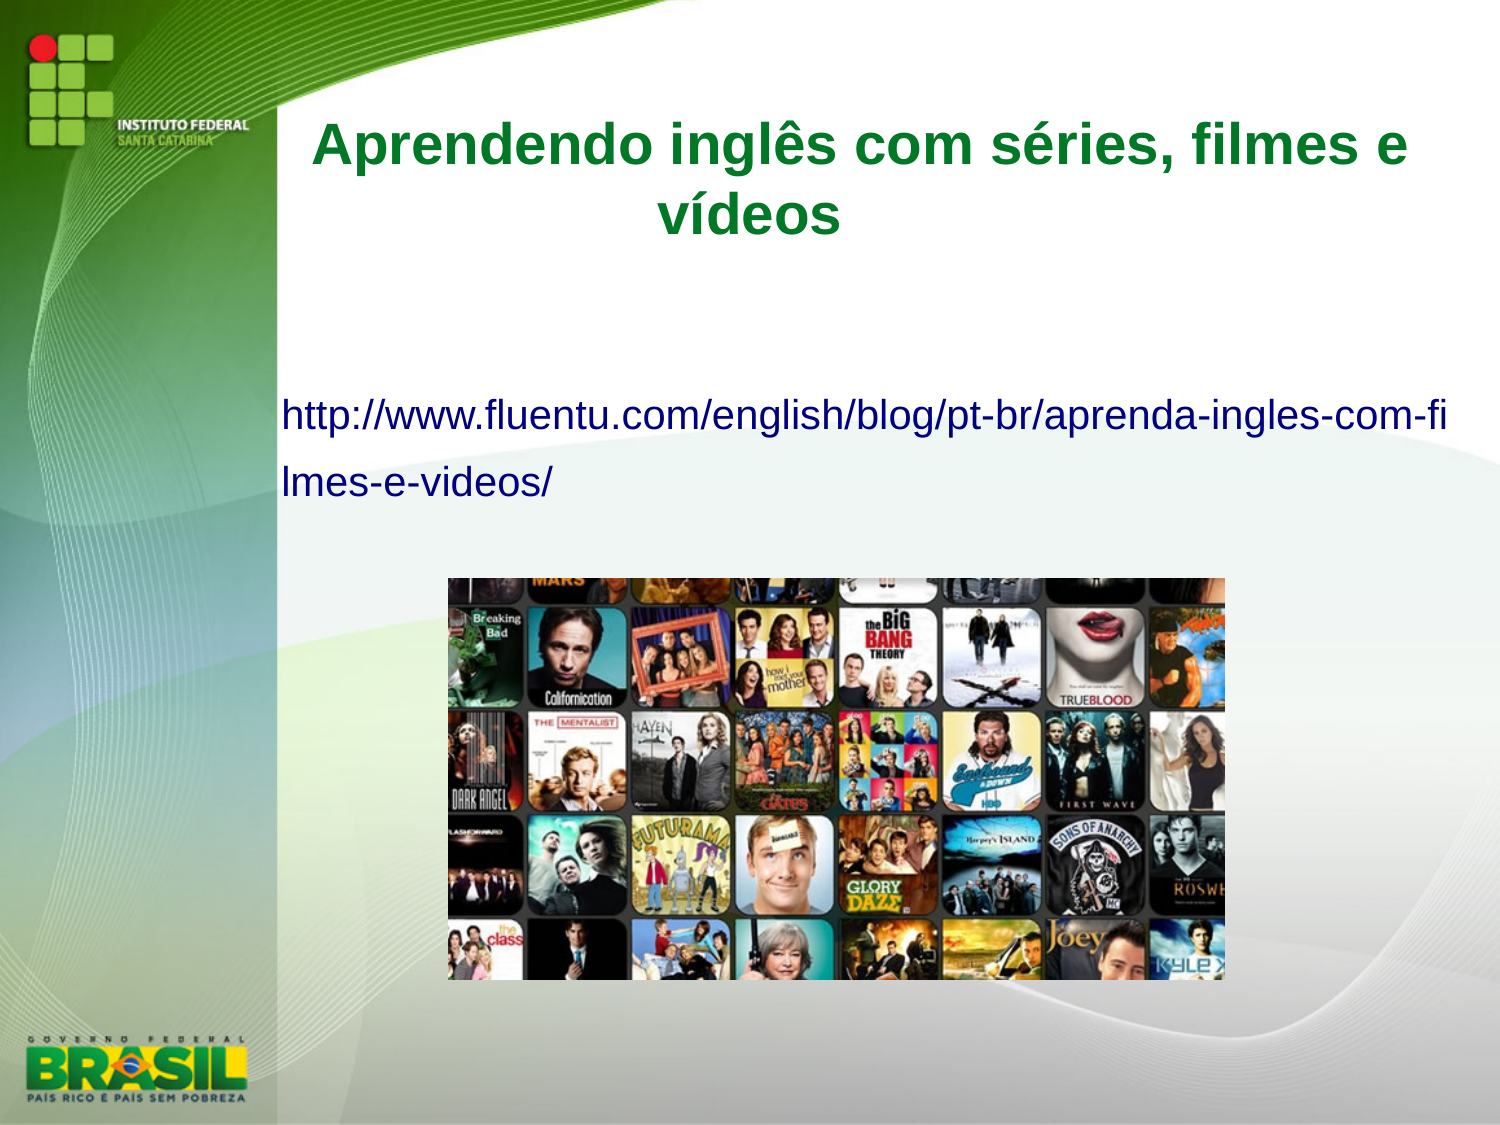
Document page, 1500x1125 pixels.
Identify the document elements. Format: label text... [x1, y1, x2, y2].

title Aprendendo inglês com séries, filmes e vídeos [75, 82, 1425, 271]
picture [0, 0, 1500, 1125]
list http://www.fluentu.com/english/blog/pt-br/aprenda-ingles-com-filmes-e-videos/ [281, 242, 1454, 1052]
